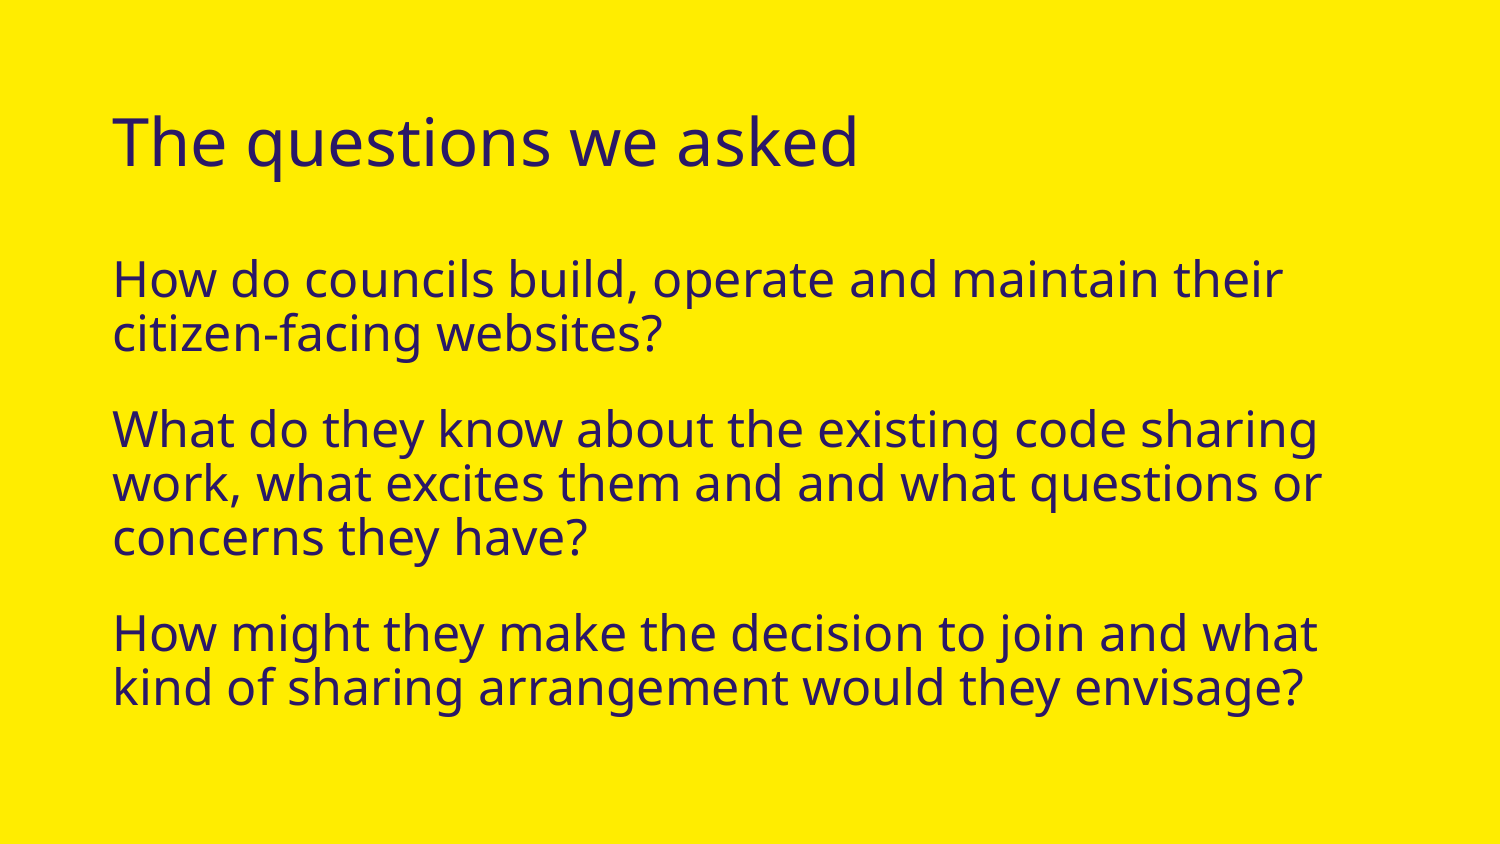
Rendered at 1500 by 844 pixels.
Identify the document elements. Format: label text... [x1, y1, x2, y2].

title The questions we asked [112, 99, 989, 204]
text_box How do councils build, operate and maintain their citizen-facing websites? What do they know about the existing code sharing work, what excites them and and what questions or concerns they have? How might they make the decision to join and what kind of sharing arrangement would they envisage? [112, 254, 1415, 754]
